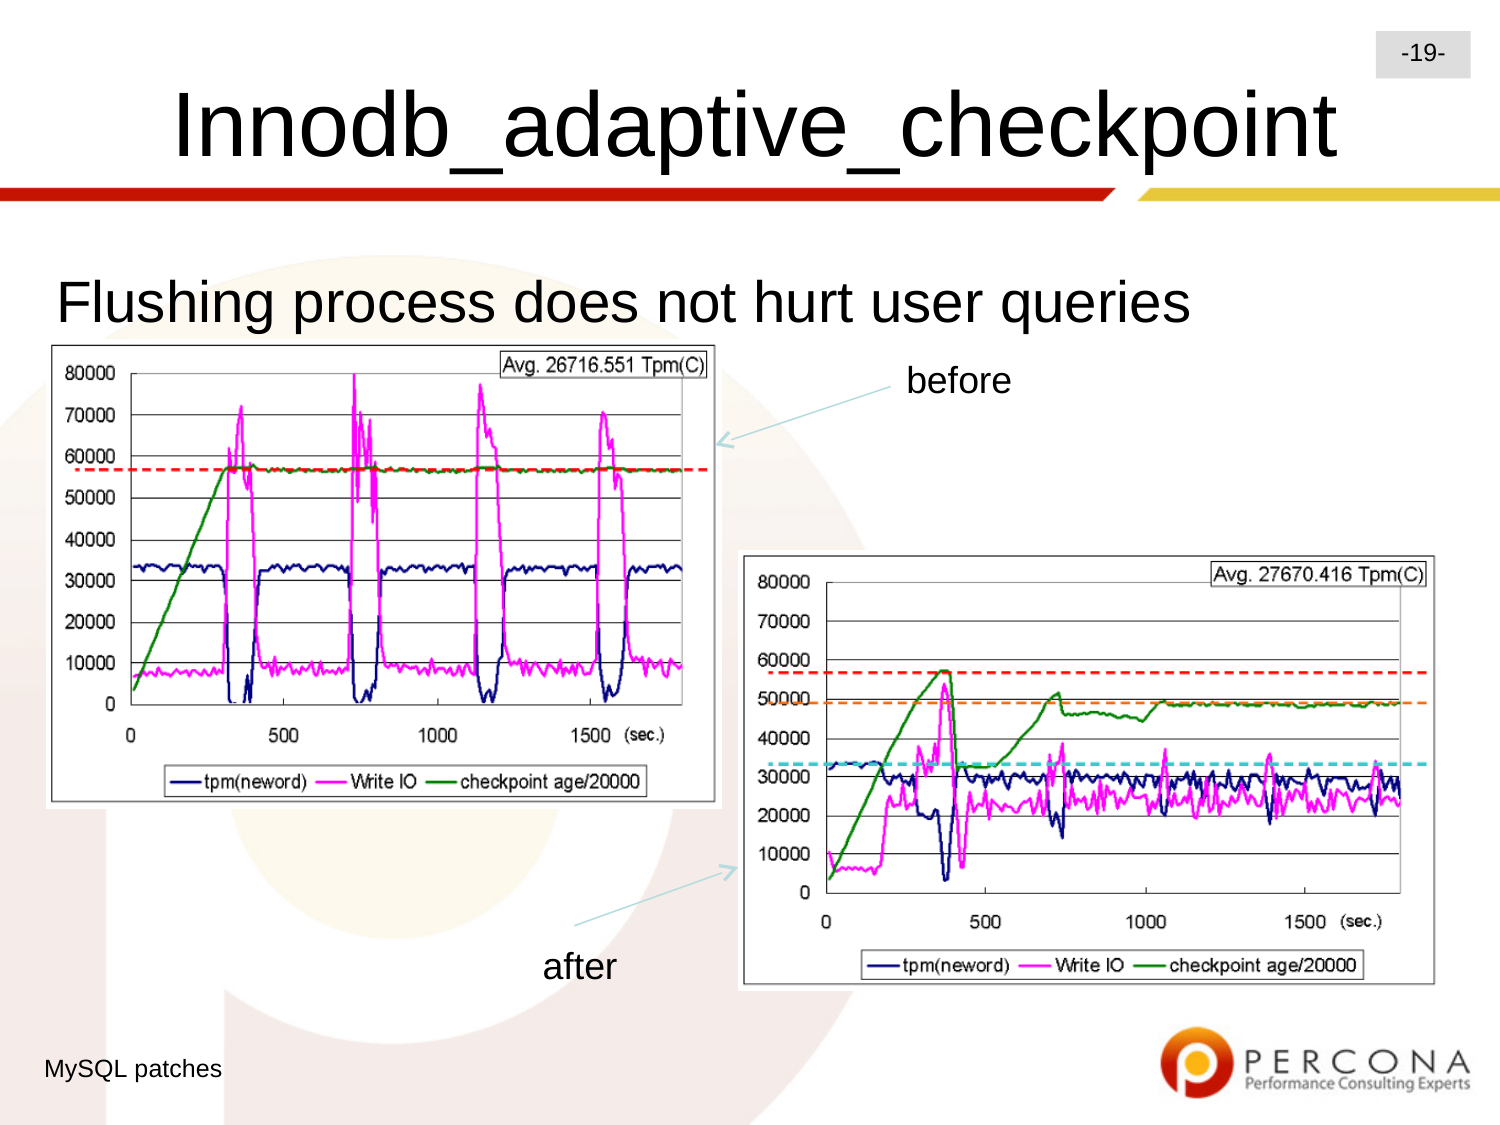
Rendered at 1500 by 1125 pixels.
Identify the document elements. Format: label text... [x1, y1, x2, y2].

list Flushing process does not hurt user queries [41, 262, 1471, 1052]
text_box MySQL patches [29, 1046, 1129, 1103]
text_box -1- [1375, 31, 1471, 54]
text_box after [528, 937, 633, 995]
text_box before [891, 351, 1028, 410]
title Innodb_adaptive_checkpoint [41, 54, 1471, 195]
picture [0, 0, 1500, 1125]
